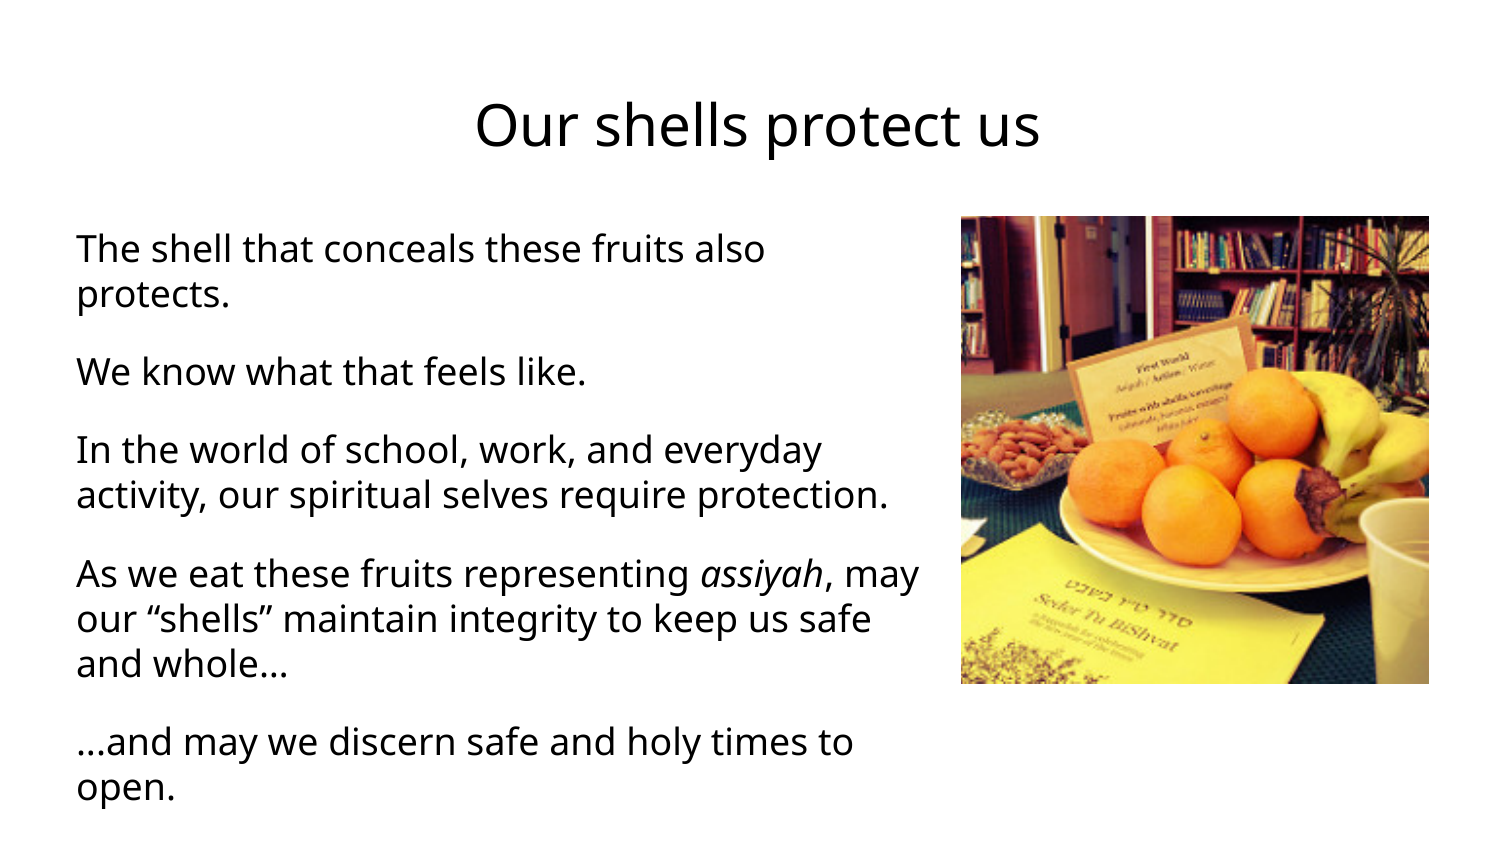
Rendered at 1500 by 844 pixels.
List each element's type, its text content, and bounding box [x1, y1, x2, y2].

list The shell that conceals these fruits also protects. We know what that feels like. In the world of school, work, and everyday activity, our spiritual selves require protection. As we eat these fruits representing assiyah, may our “shells” maintain integrity to keep us safe and whole… ...and may we discern safe and holy times to open. [61, 131, 940, 746]
title Our shells protect us [51, 72, 1449, 167]
picture [961, 216, 1429, 684]
